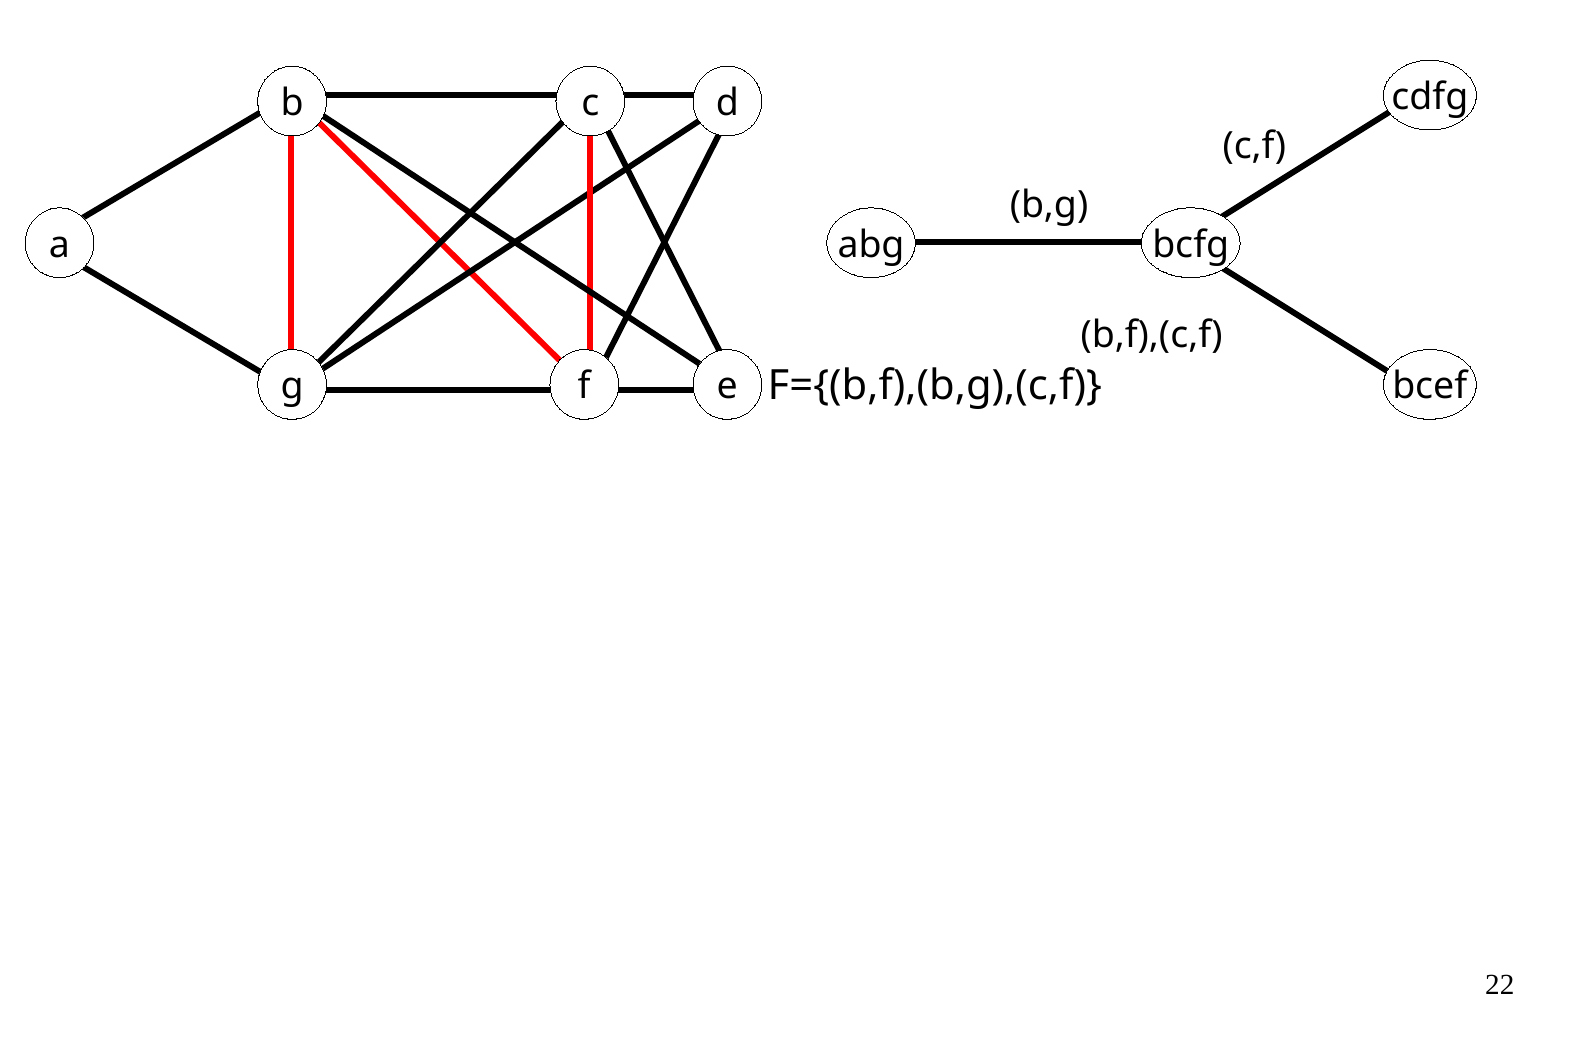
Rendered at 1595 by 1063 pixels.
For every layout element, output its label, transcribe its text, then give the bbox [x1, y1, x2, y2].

text_box a [25, 207, 94, 278]
text_box (b,g) [1009, 177, 1188, 218]
text_box d [693, 66, 762, 136]
text_box b [257, 66, 327, 136]
text_box g [257, 349, 327, 420]
text_box bcef [1383, 349, 1477, 420]
text_box c [555, 66, 625, 136]
text_box (b,f),(c,f) [1080, 307, 1317, 348]
text_box f [549, 349, 619, 420]
text_box e [693, 349, 762, 420]
text_box (c,f) [1222, 118, 1400, 159]
text_box cdfg [1383, 60, 1477, 130]
text_box bcfg [1141, 207, 1241, 278]
text_box abg [826, 207, 916, 278]
text_box F={(b,f),(b,g),(c,f)} [767, 354, 1241, 400]
